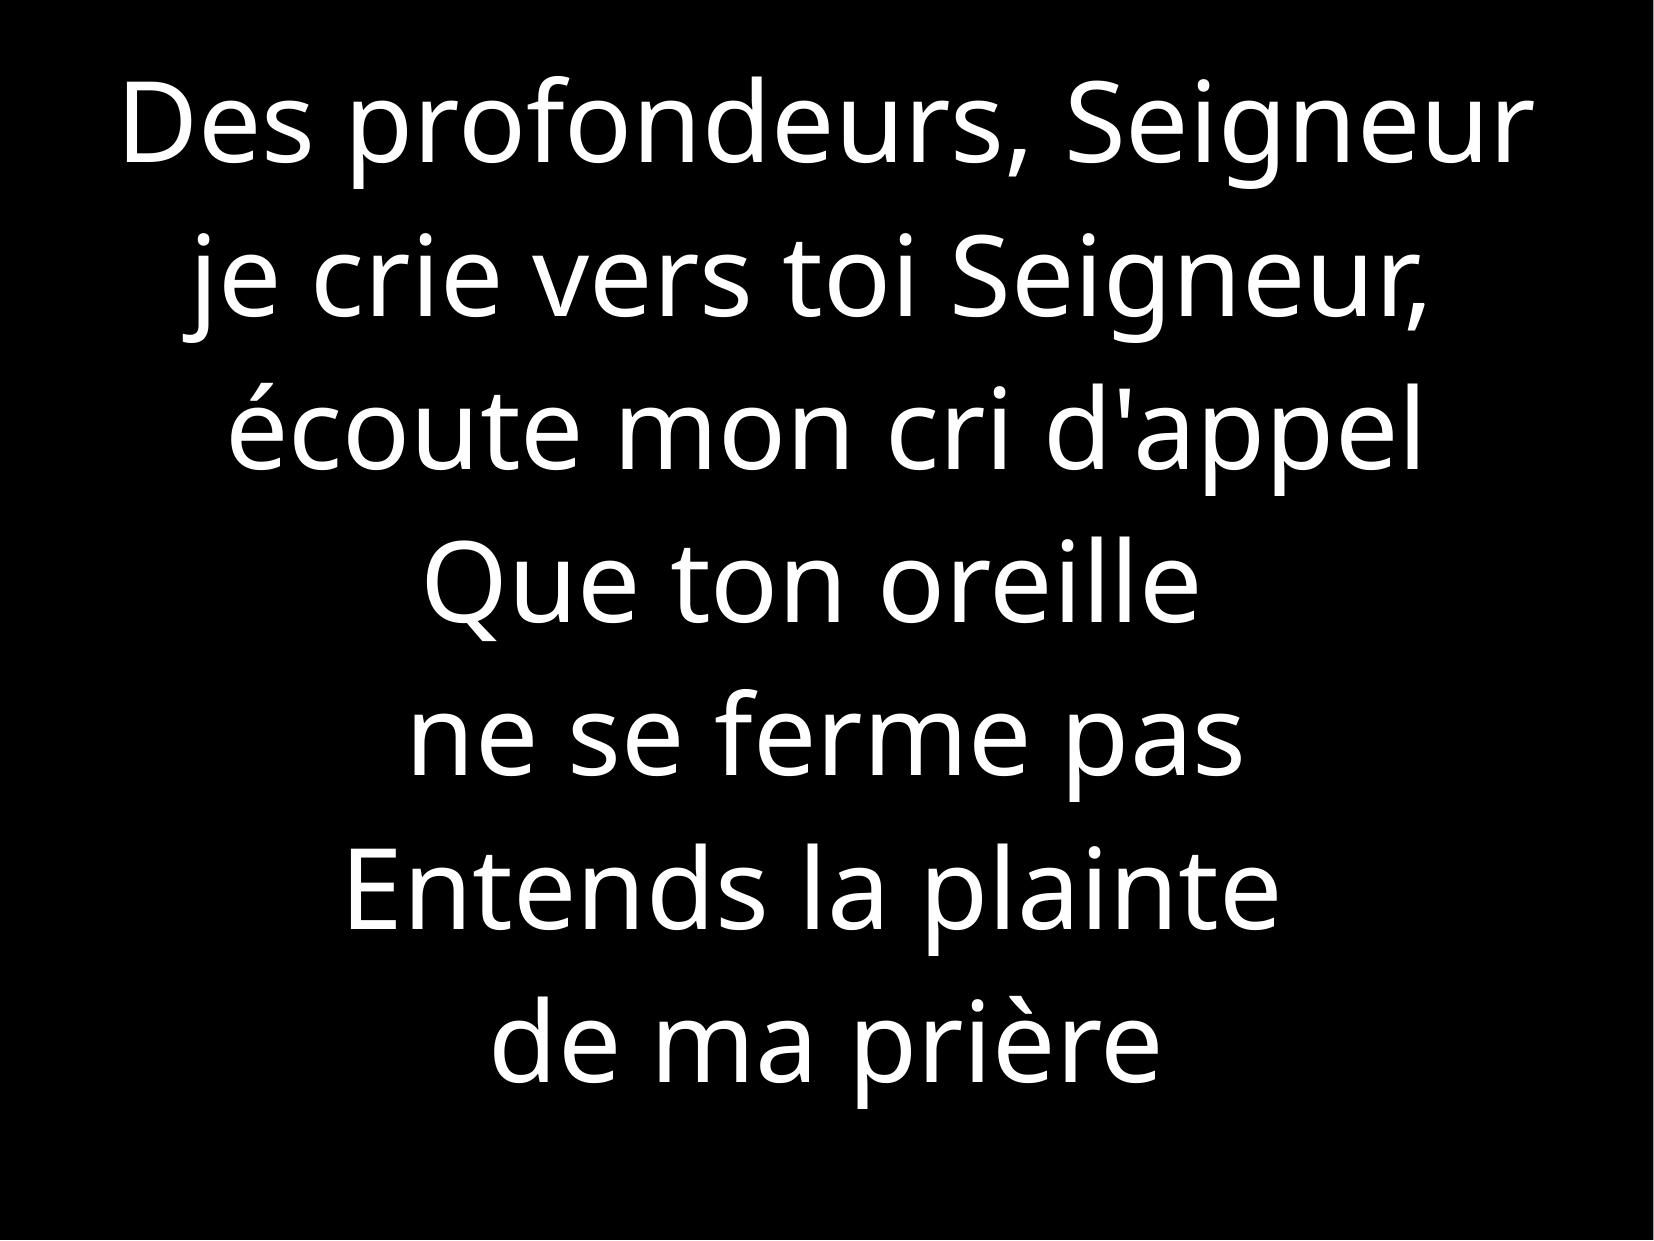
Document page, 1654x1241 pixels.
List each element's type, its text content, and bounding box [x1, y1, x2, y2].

subtitle Des profondeurs, Seigneur je crie vers toi Seigneur, écoute mon cri d'appel Que ton oreille ne se ferme pas Entends la plainte de ma prière [82, 30, 1571, 1128]
